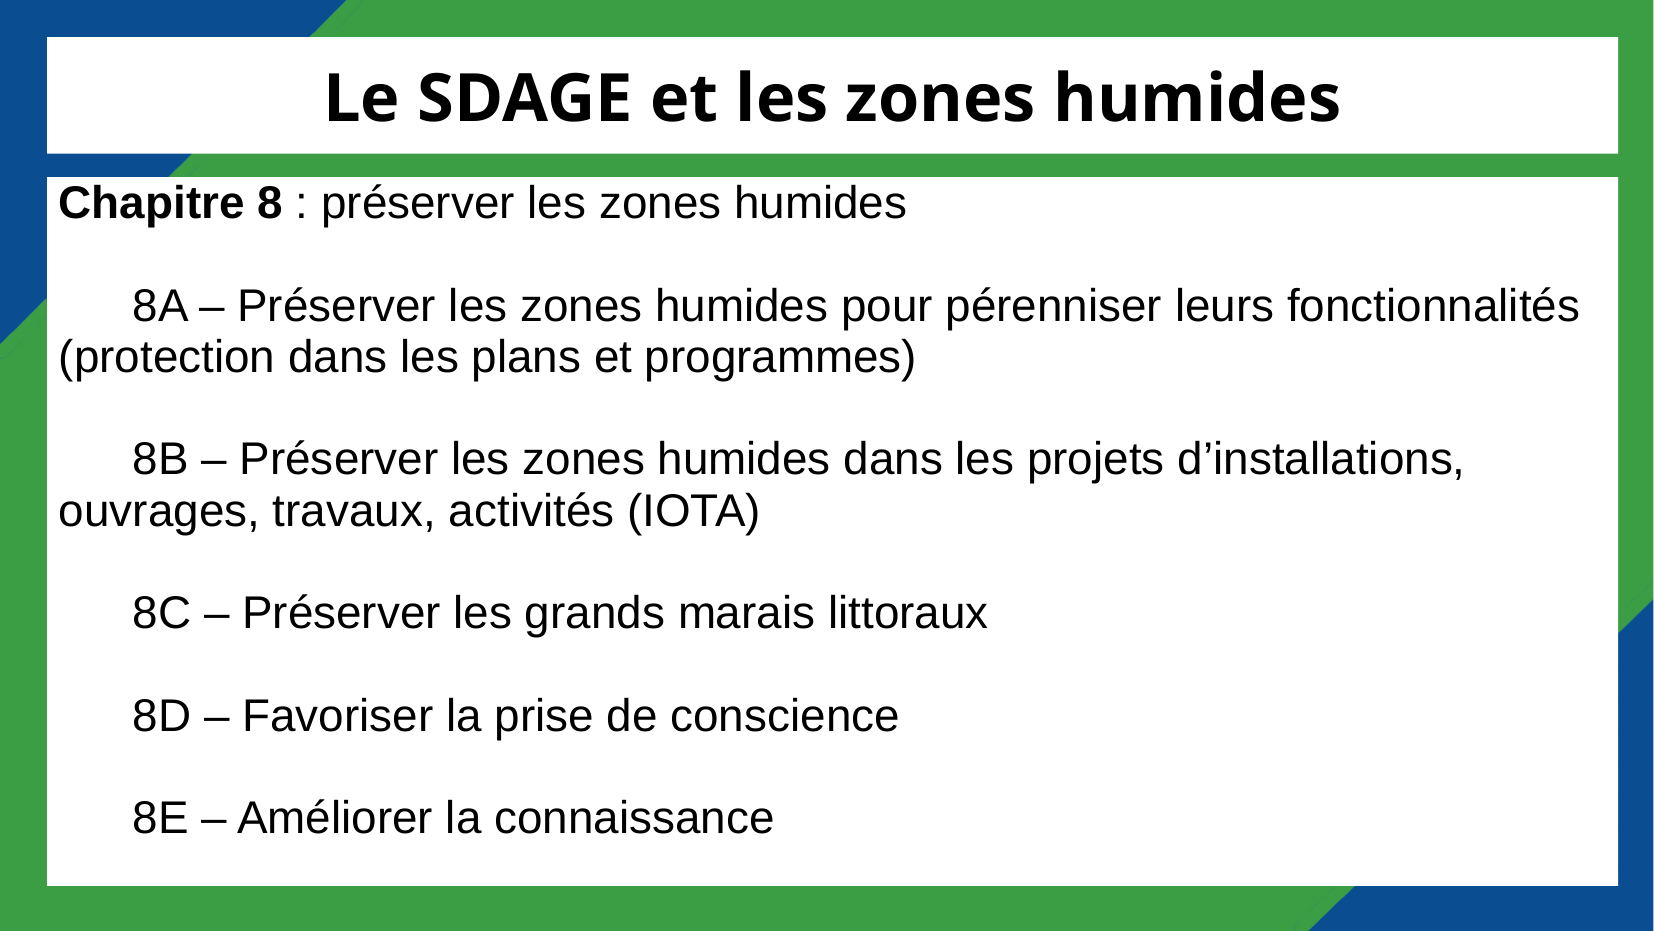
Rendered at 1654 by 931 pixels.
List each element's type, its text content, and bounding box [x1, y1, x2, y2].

title Chapitre 8 : préserver les zones humides 8A – Préserver les zones humides pour pérenniser leurs fonctionnalités (protection dans les plans et programmes) 8B – Préserver les zones humides dans les projets d’installations, ouvrages, travaux, activités (IOTA) 8C – Préserver les grands marais littoraux 8D – Favoriser la prise de conscience 8E – Améliorer la connaissance [47, 177, 1619, 886]
title Le SDAGE et les zones humides [47, 37, 1619, 154]
picture [0, 0, 1654, 931]
